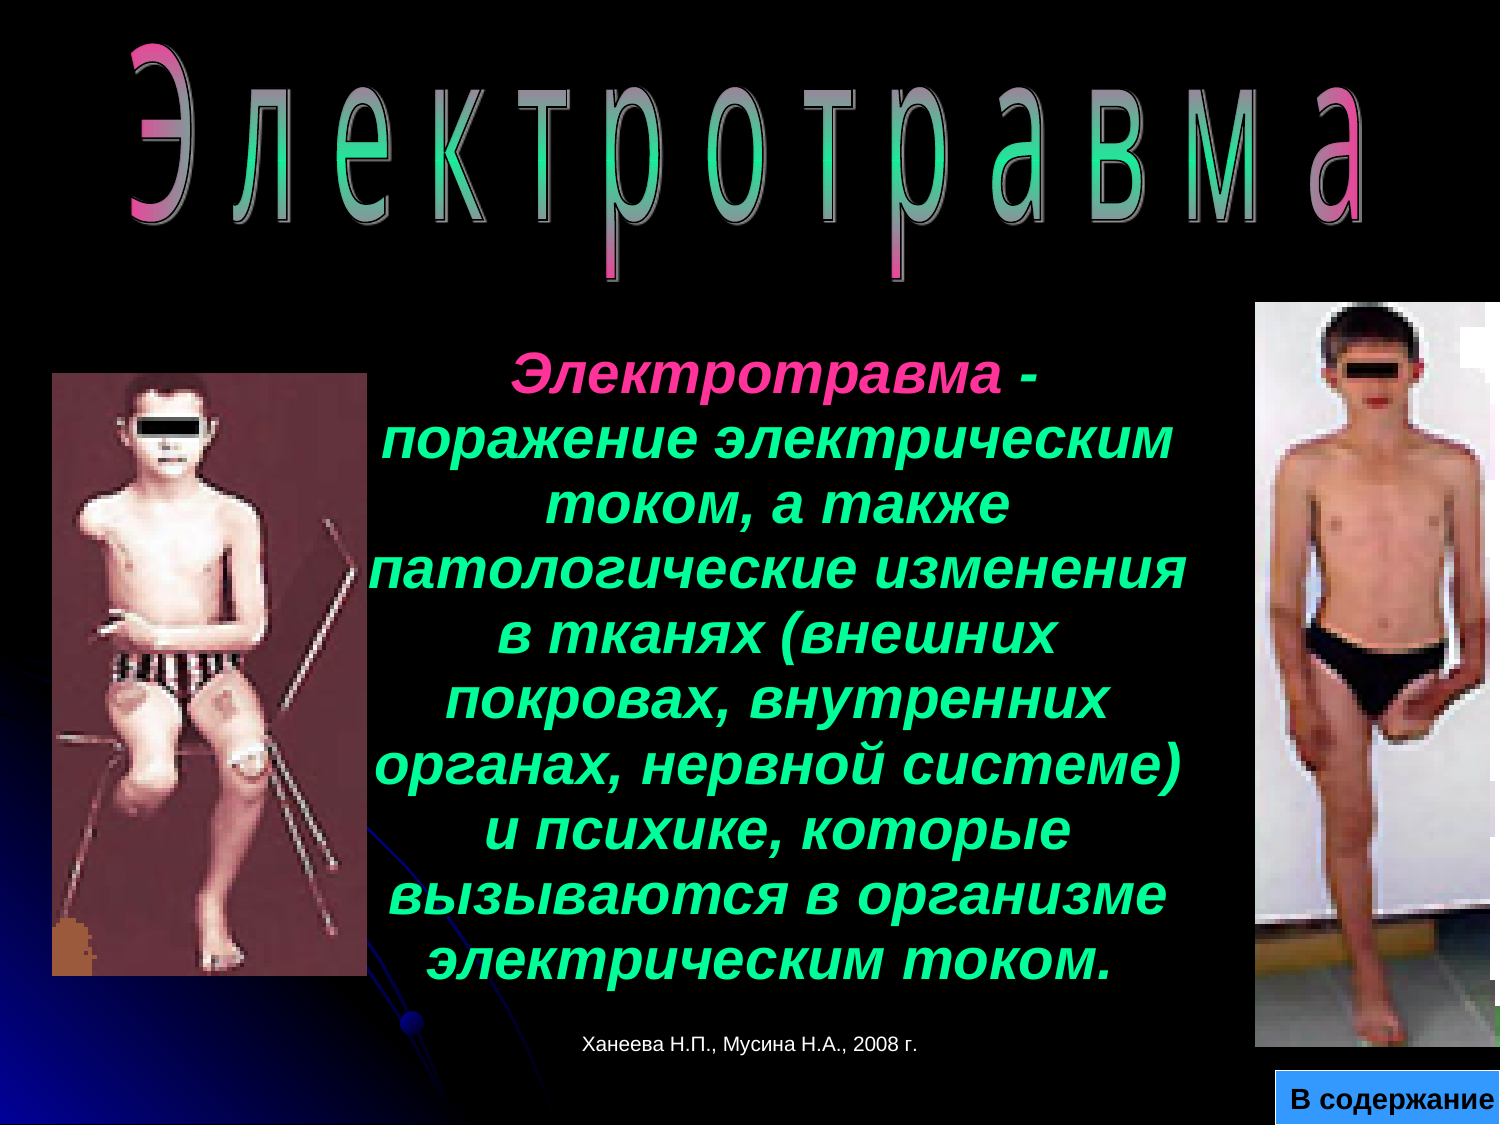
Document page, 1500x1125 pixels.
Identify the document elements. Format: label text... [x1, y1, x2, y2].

text_box Электротравма [335, 86, 388, 223]
text_box Электротравма [991, 86, 1041, 223]
text_box Электротравма [232, 88, 287, 222]
text_box Электротравма [706, 86, 763, 223]
text_box Электротравма [802, 88, 853, 221]
list Электротравма - поражение электрическим током, а также патологические изменения в тканях (внешних покровах, внутренних органах, нервной системе) и психике, которые вызываются в организме электрическим током. [289, 333, 1211, 1125]
picture [52, 373, 367, 976]
text_box Электротравма [129, 42, 191, 223]
text_box Электротравма [434, 88, 484, 220]
text_box Электротравма [1187, 88, 1253, 220]
text_box Электротравма [890, 86, 945, 279]
text_box Электротравма [1090, 88, 1142, 220]
text_box Электротравма [1309, 86, 1359, 223]
picture [1255, 302, 1500, 1047]
text_box Электротравма [517, 88, 567, 221]
text_box В содержание [1275, 1070, 1500, 1125]
text_box Электротравма [605, 86, 660, 279]
